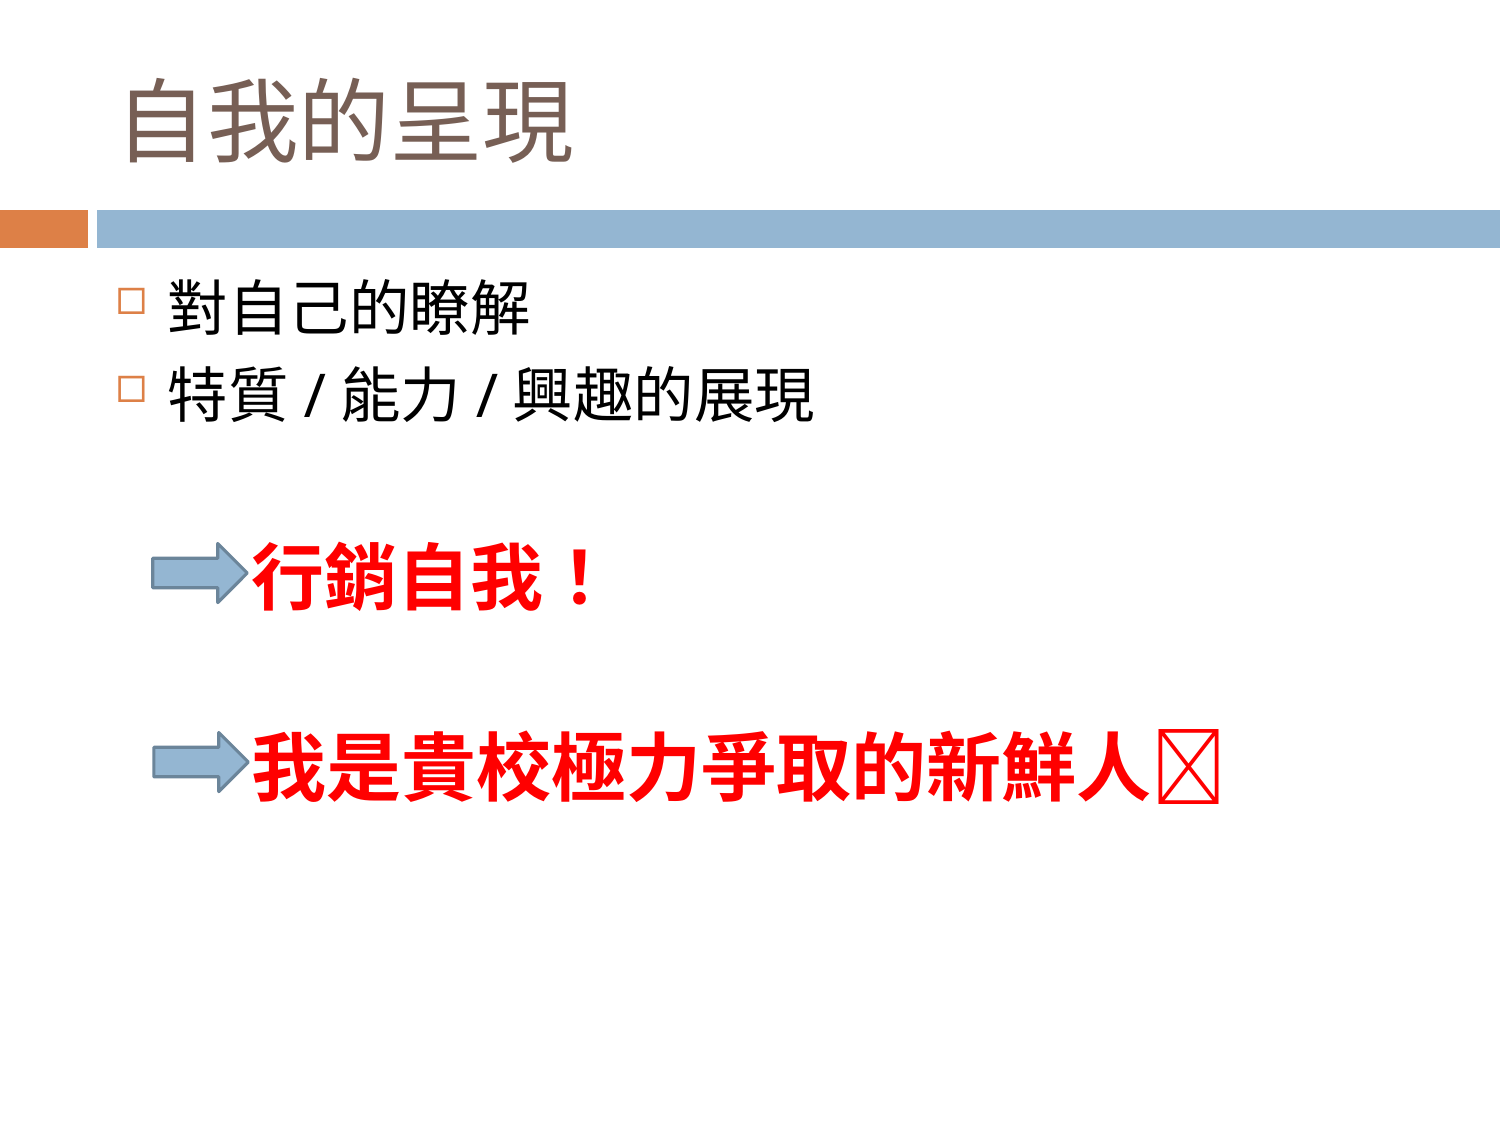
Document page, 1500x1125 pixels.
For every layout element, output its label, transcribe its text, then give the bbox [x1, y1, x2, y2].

title 自我的呈現 [100, 37, 1438, 201]
list 對自己的瞭解 特質/能力/興趣的展現 行銷自我！ 我是貴校極力爭取的新鮮人 [100, 262, 1438, 1000]
text_box [153, 732, 249, 792]
text_box [152, 543, 248, 603]
